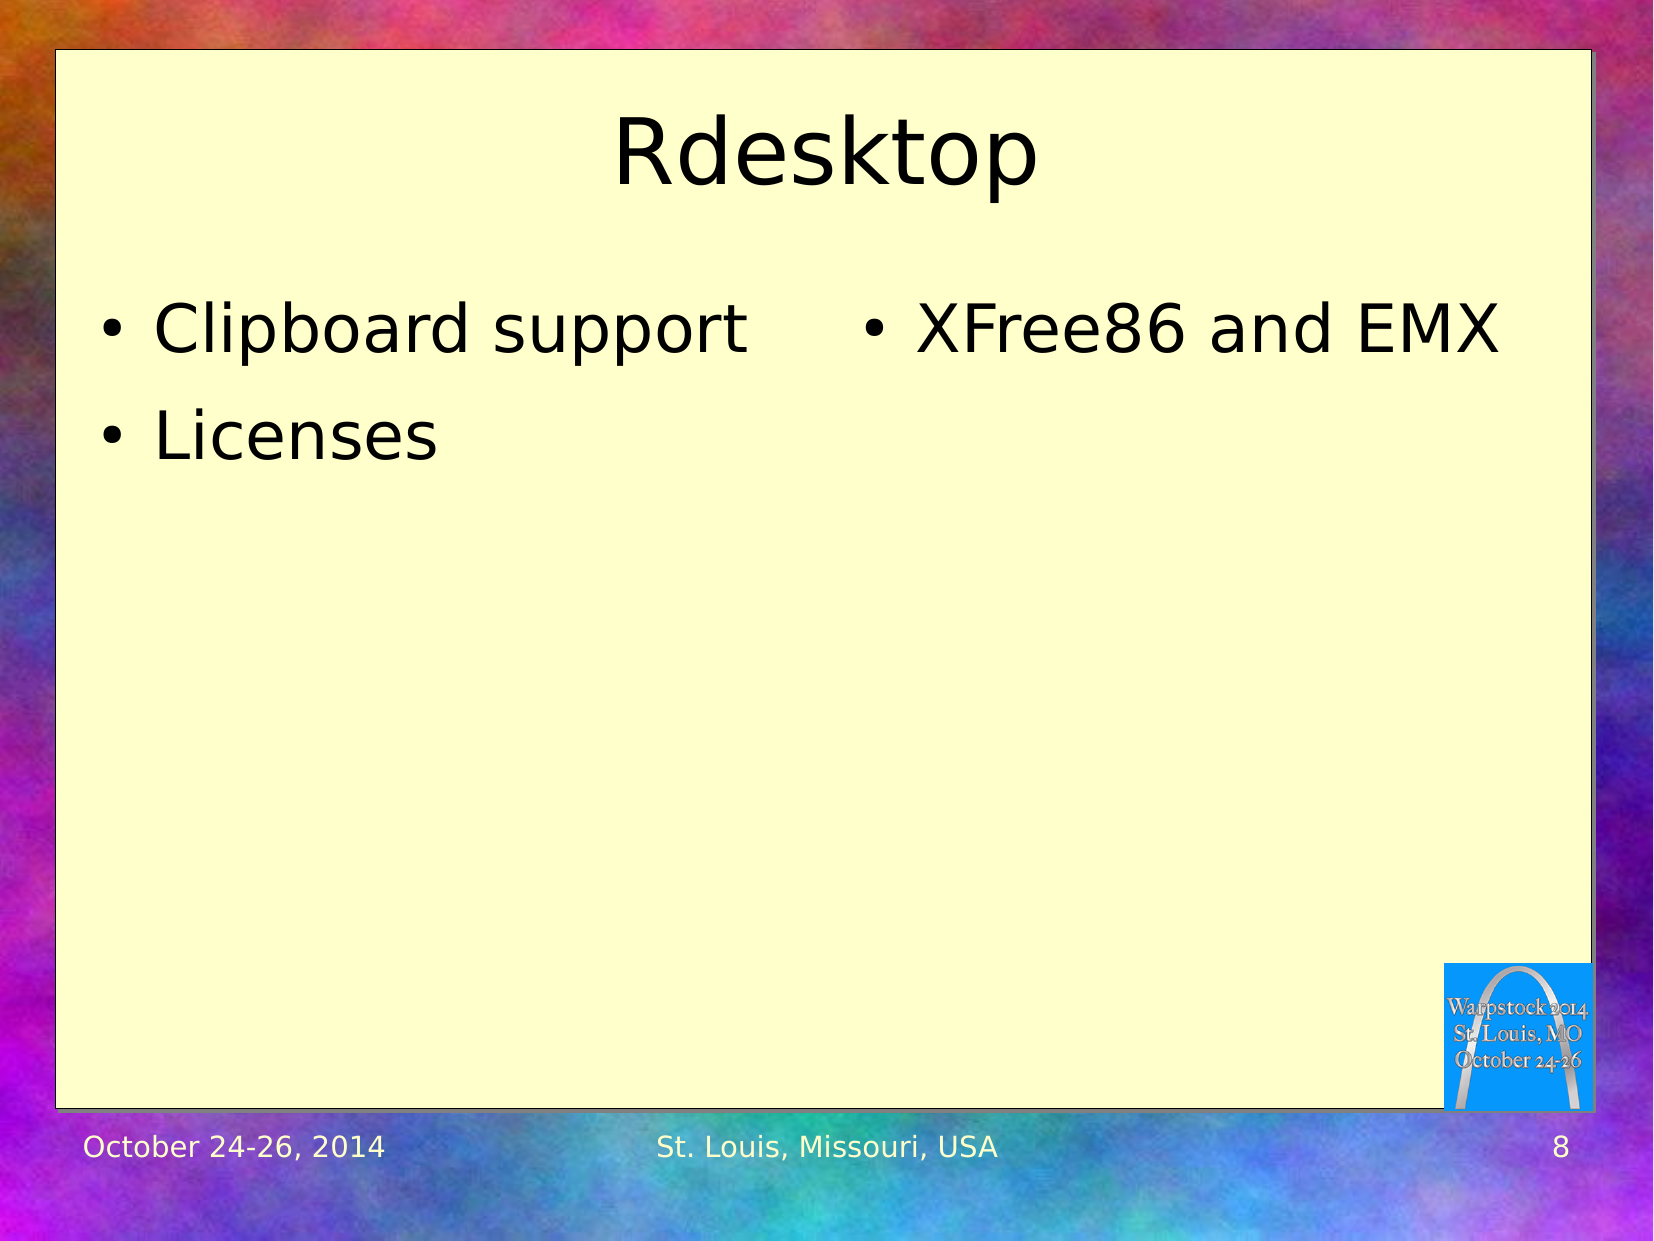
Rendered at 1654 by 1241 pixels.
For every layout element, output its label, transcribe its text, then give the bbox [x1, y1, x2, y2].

title Rdesktop [82, 49, 1571, 257]
list XFree86 and EMX [844, 290, 1571, 1109]
picture [0, 0, 1654, 1241]
list Clipboard support Licenses [82, 290, 809, 1109]
